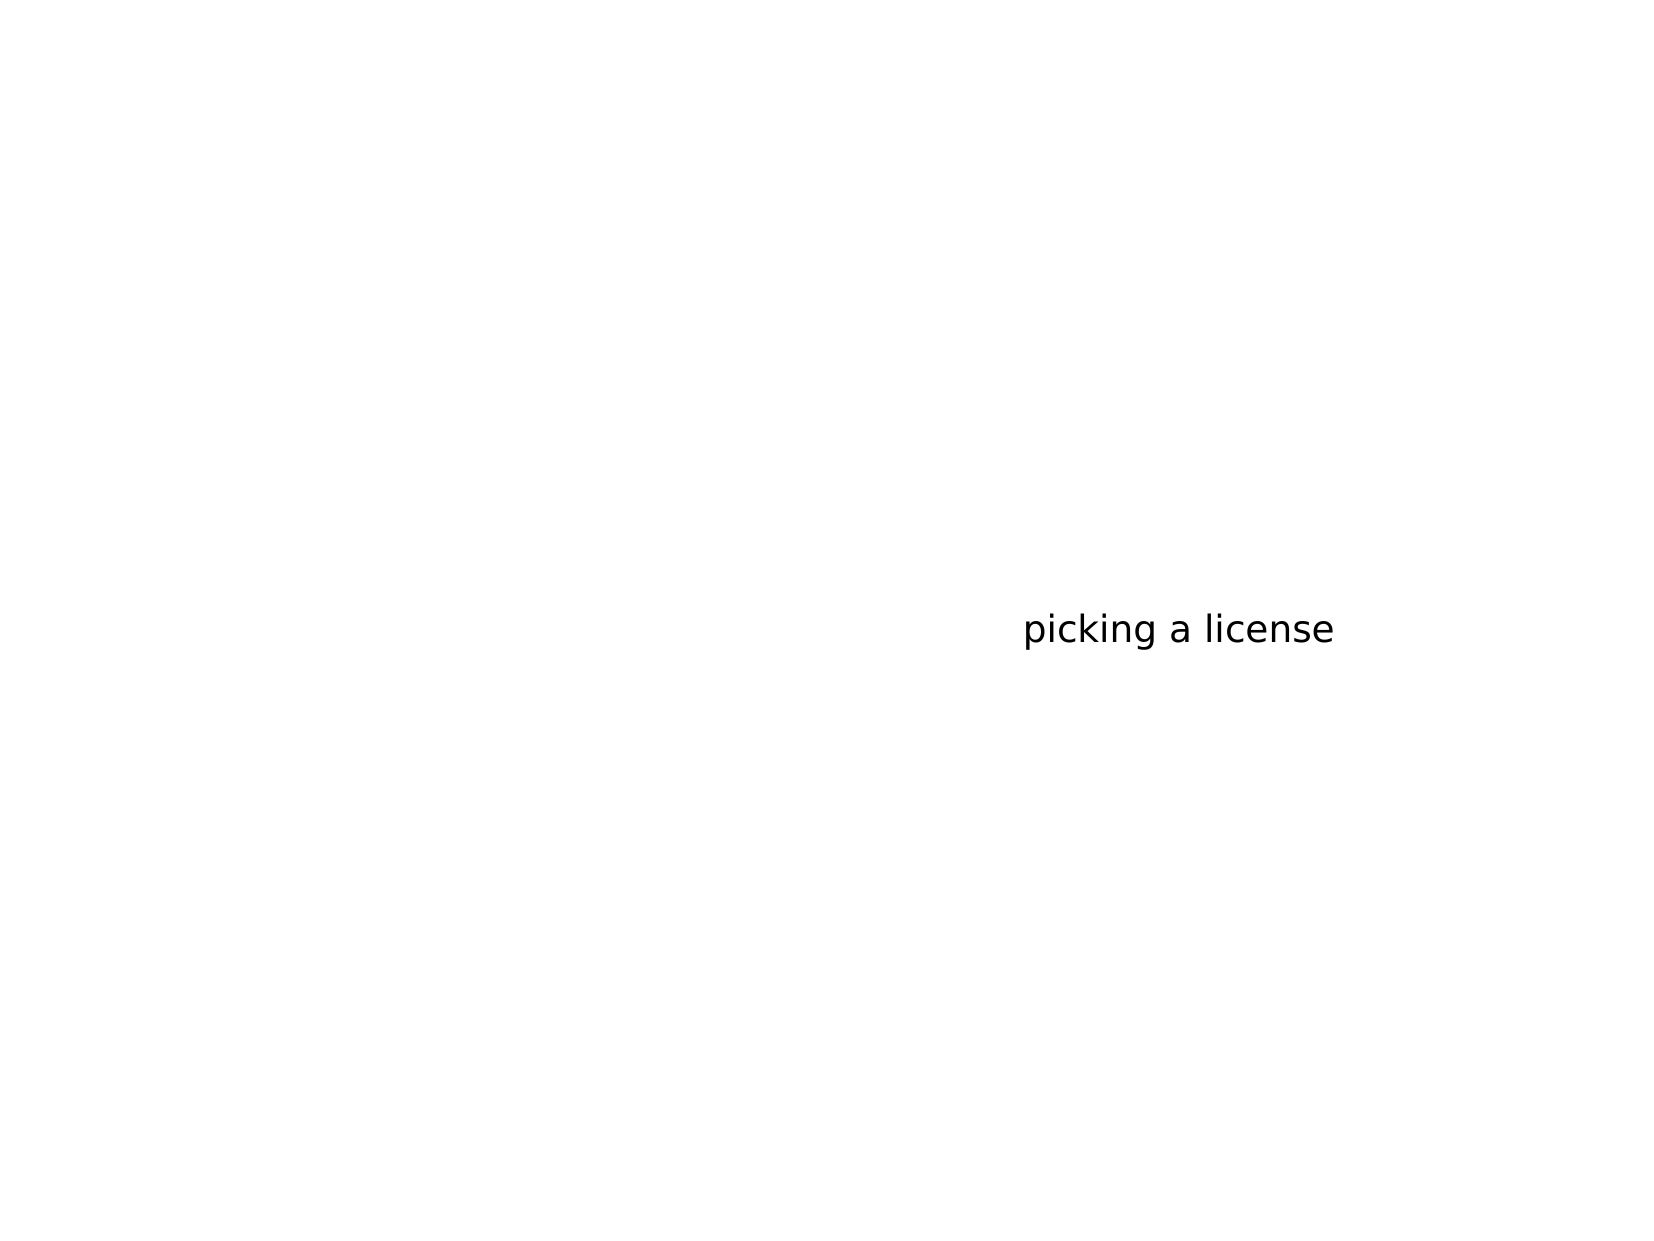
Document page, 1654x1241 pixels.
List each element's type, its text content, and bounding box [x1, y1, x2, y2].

text_box picking a license [1008, 600, 1351, 659]
